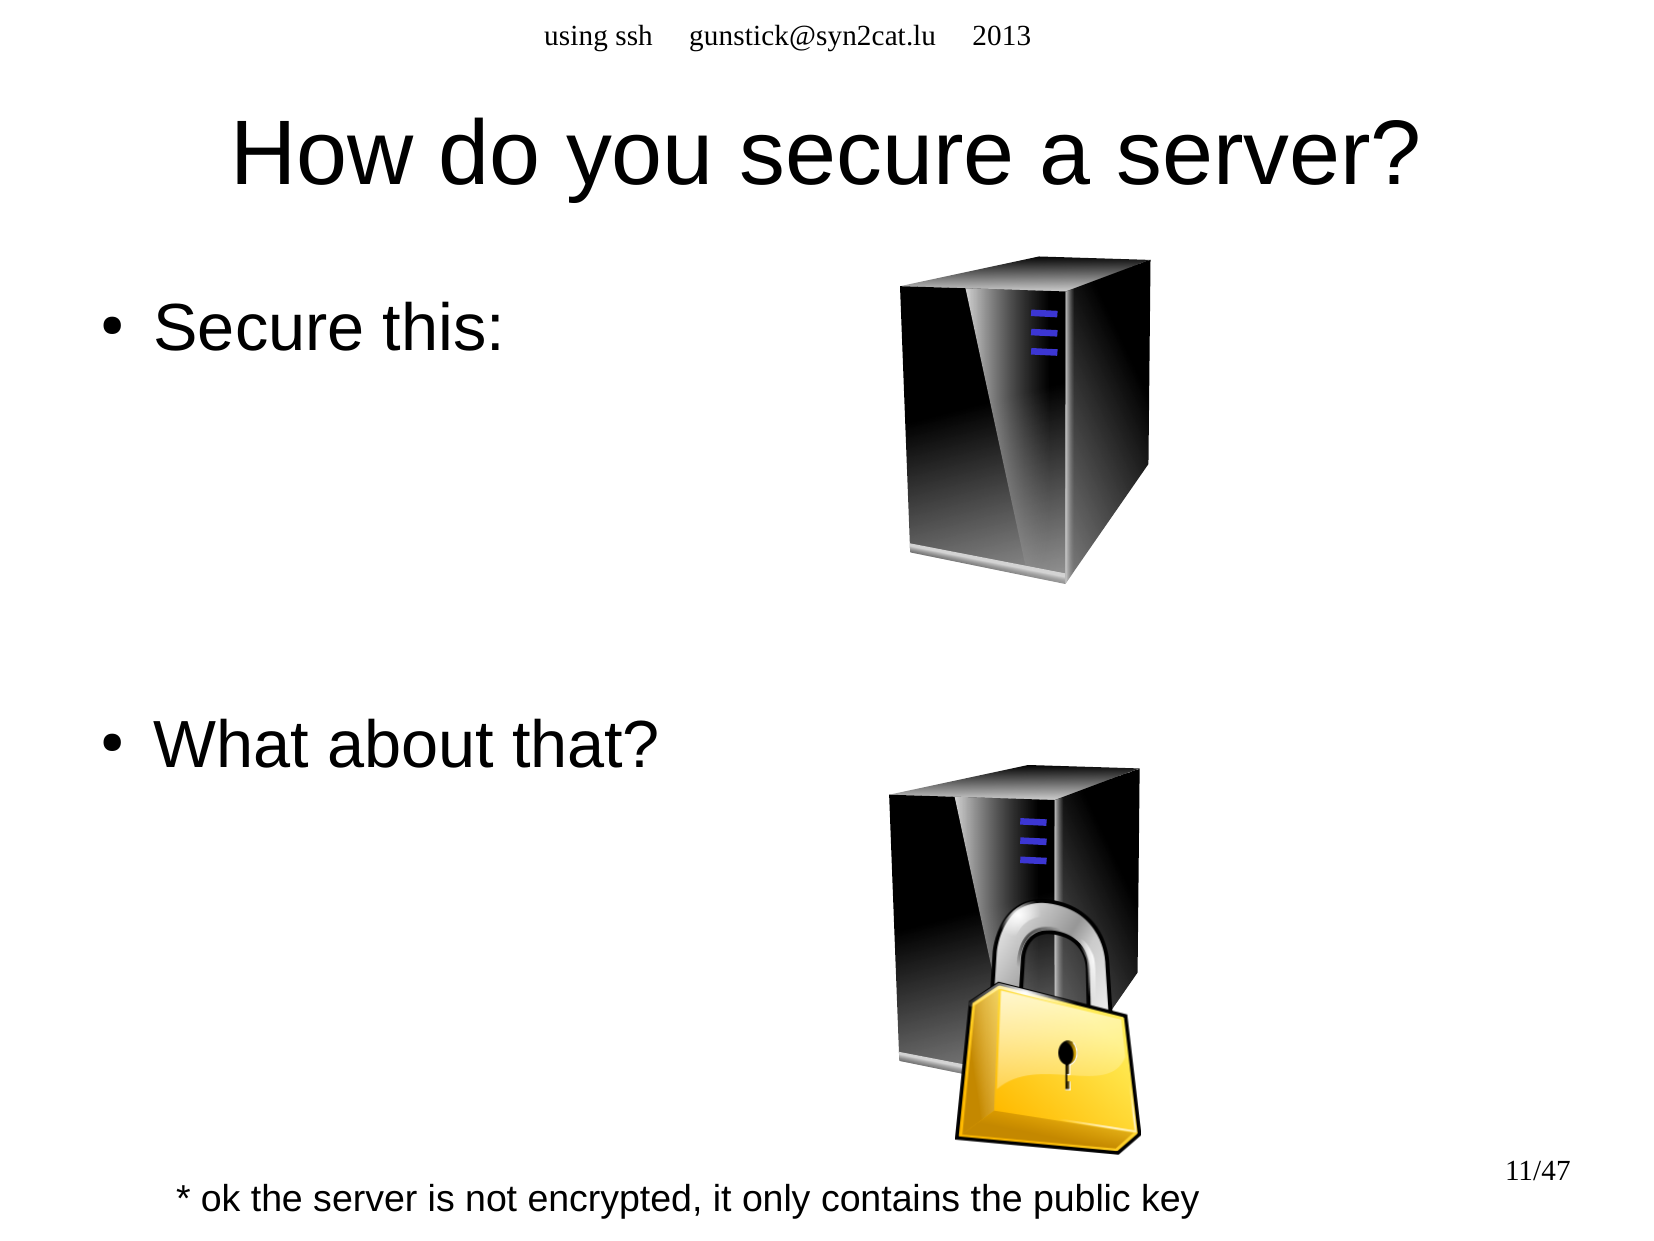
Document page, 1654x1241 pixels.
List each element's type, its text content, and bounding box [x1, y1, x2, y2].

title How do you secure a server? [82, 49, 1571, 257]
list Secure this: What about that? [82, 290, 1538, 1010]
picture [889, 765, 1141, 1156]
text_box * ok the server is not encrypted, it only contains the public key [161, 1170, 1216, 1227]
picture [900, 256, 1151, 585]
